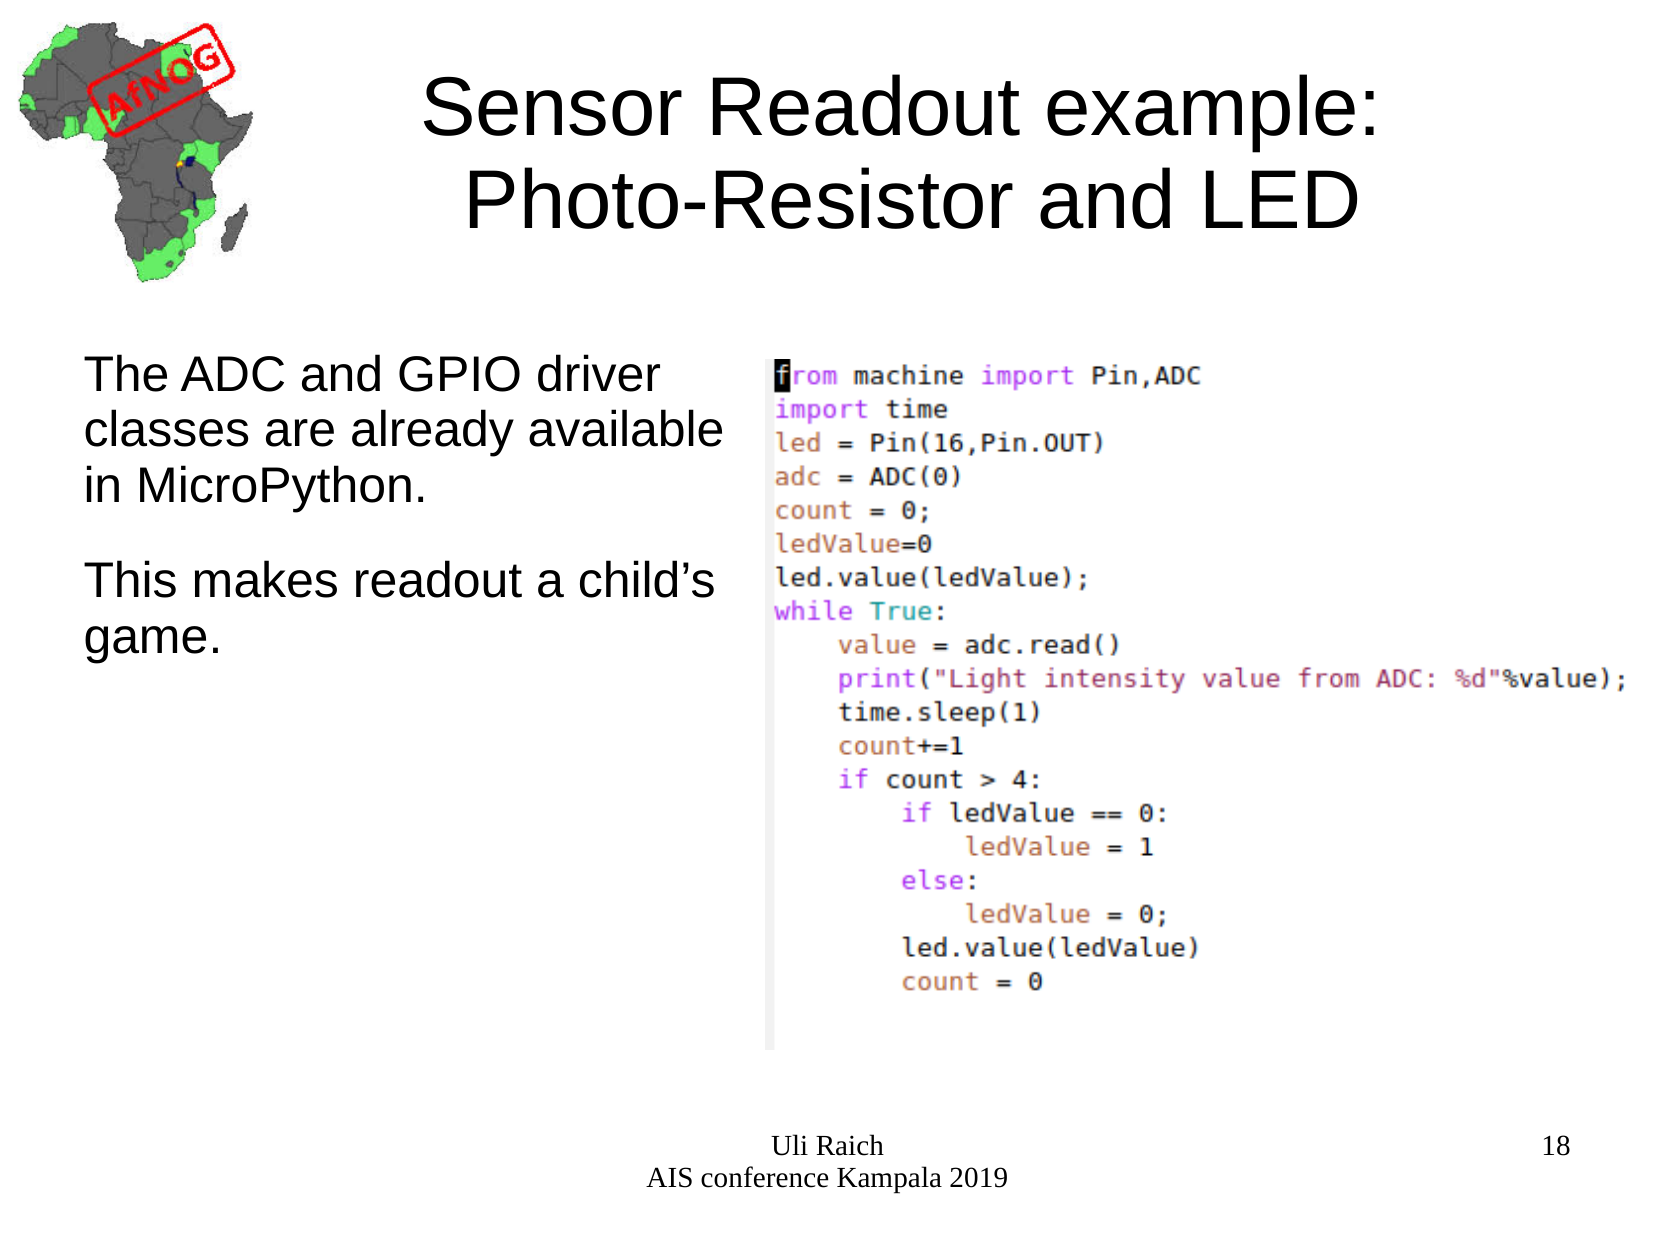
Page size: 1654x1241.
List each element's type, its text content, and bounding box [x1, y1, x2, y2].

list The ADC and GPIO driver classes are already available in MicroPython. This makes readout a child’s game. [83, 345, 751, 1066]
title Sensor Readout example: Photo-Resistor and LED [255, 16, 1571, 290]
picture [9, 0, 259, 291]
picture [765, 359, 1654, 1051]
